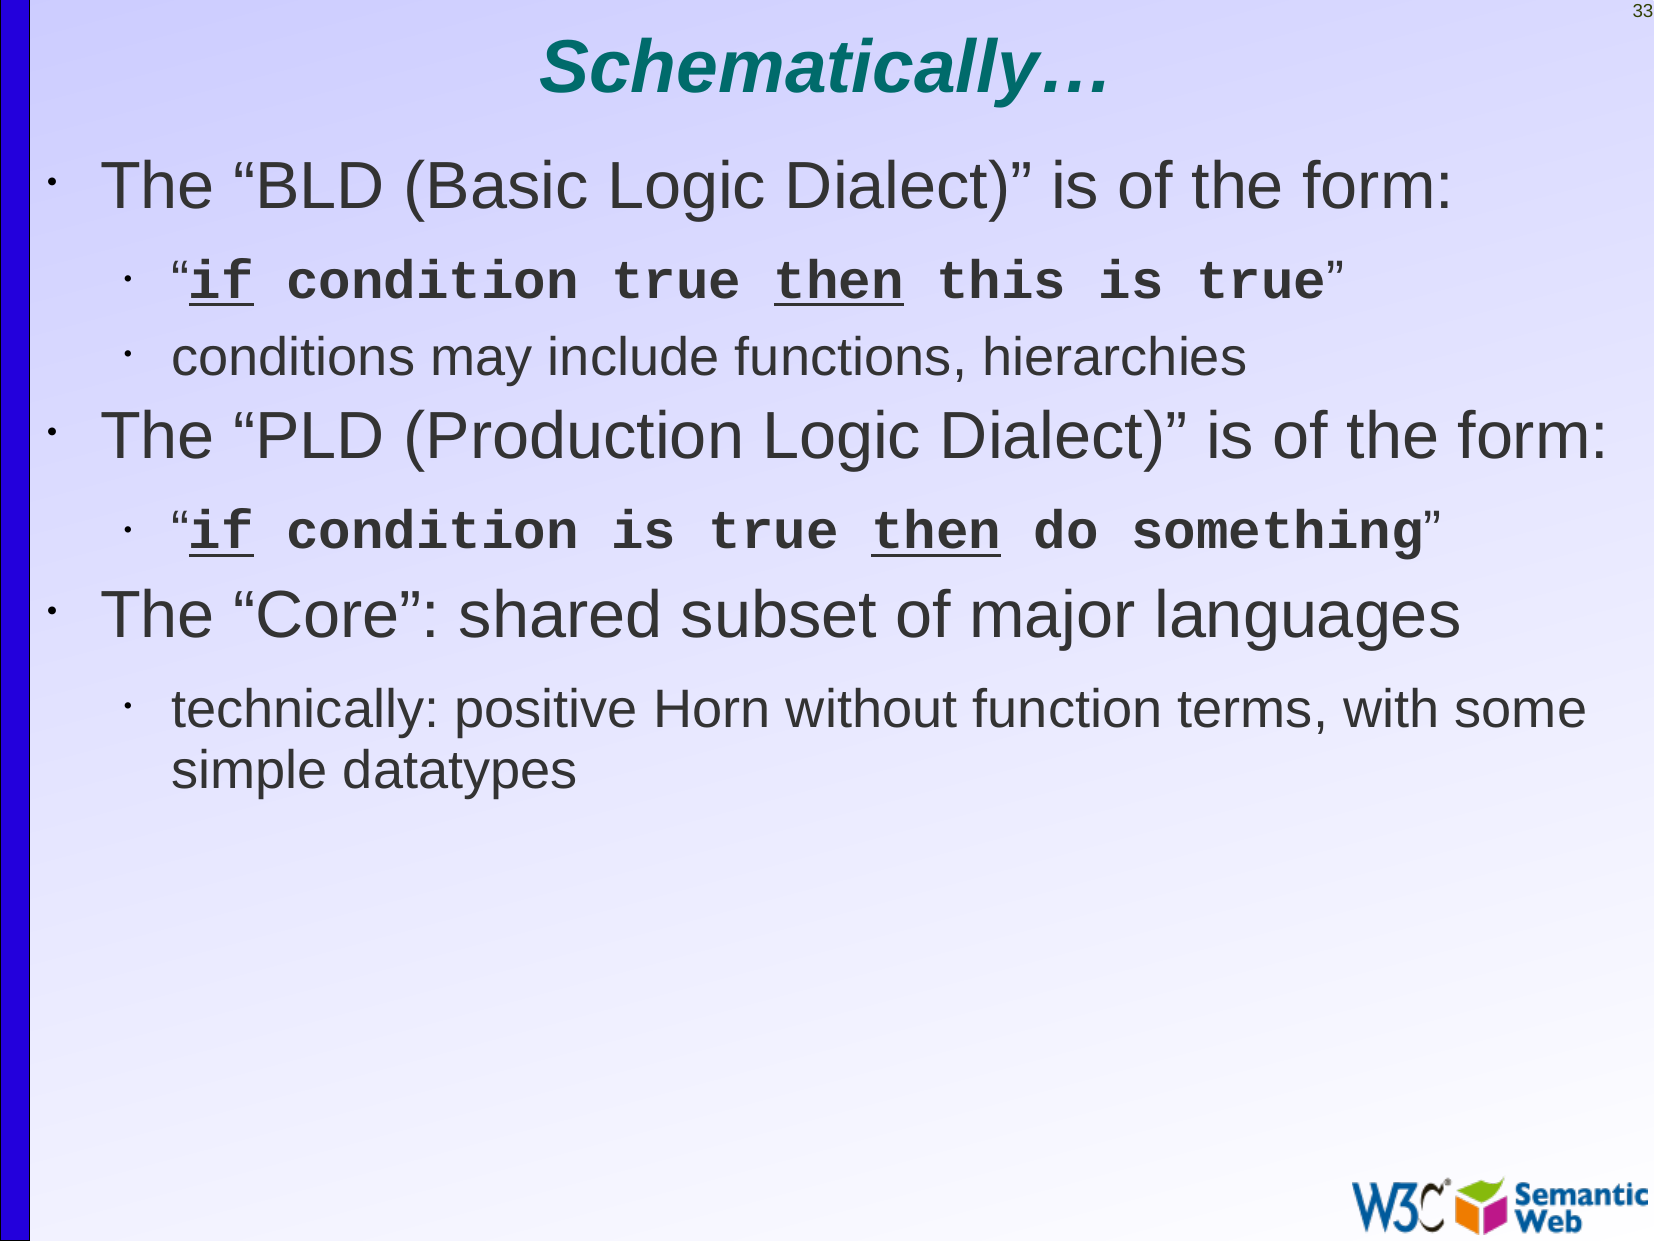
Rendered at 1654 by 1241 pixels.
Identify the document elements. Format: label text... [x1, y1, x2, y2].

picture [1352, 1175, 1648, 1235]
list The “BLD (Basic Logic Dialect)” is of the form: “if condition true then this is true” conditions may include functions, hierarchies The “PLD (Production Logic Dialect)” is of the form: “if condition is true then do something” The “Core”: shared subset of major languages technically: positive Horn without function terms, with some simple datatypes [29, 147, 1624, 1134]
title Schematically… [0, 5, 1654, 125]
